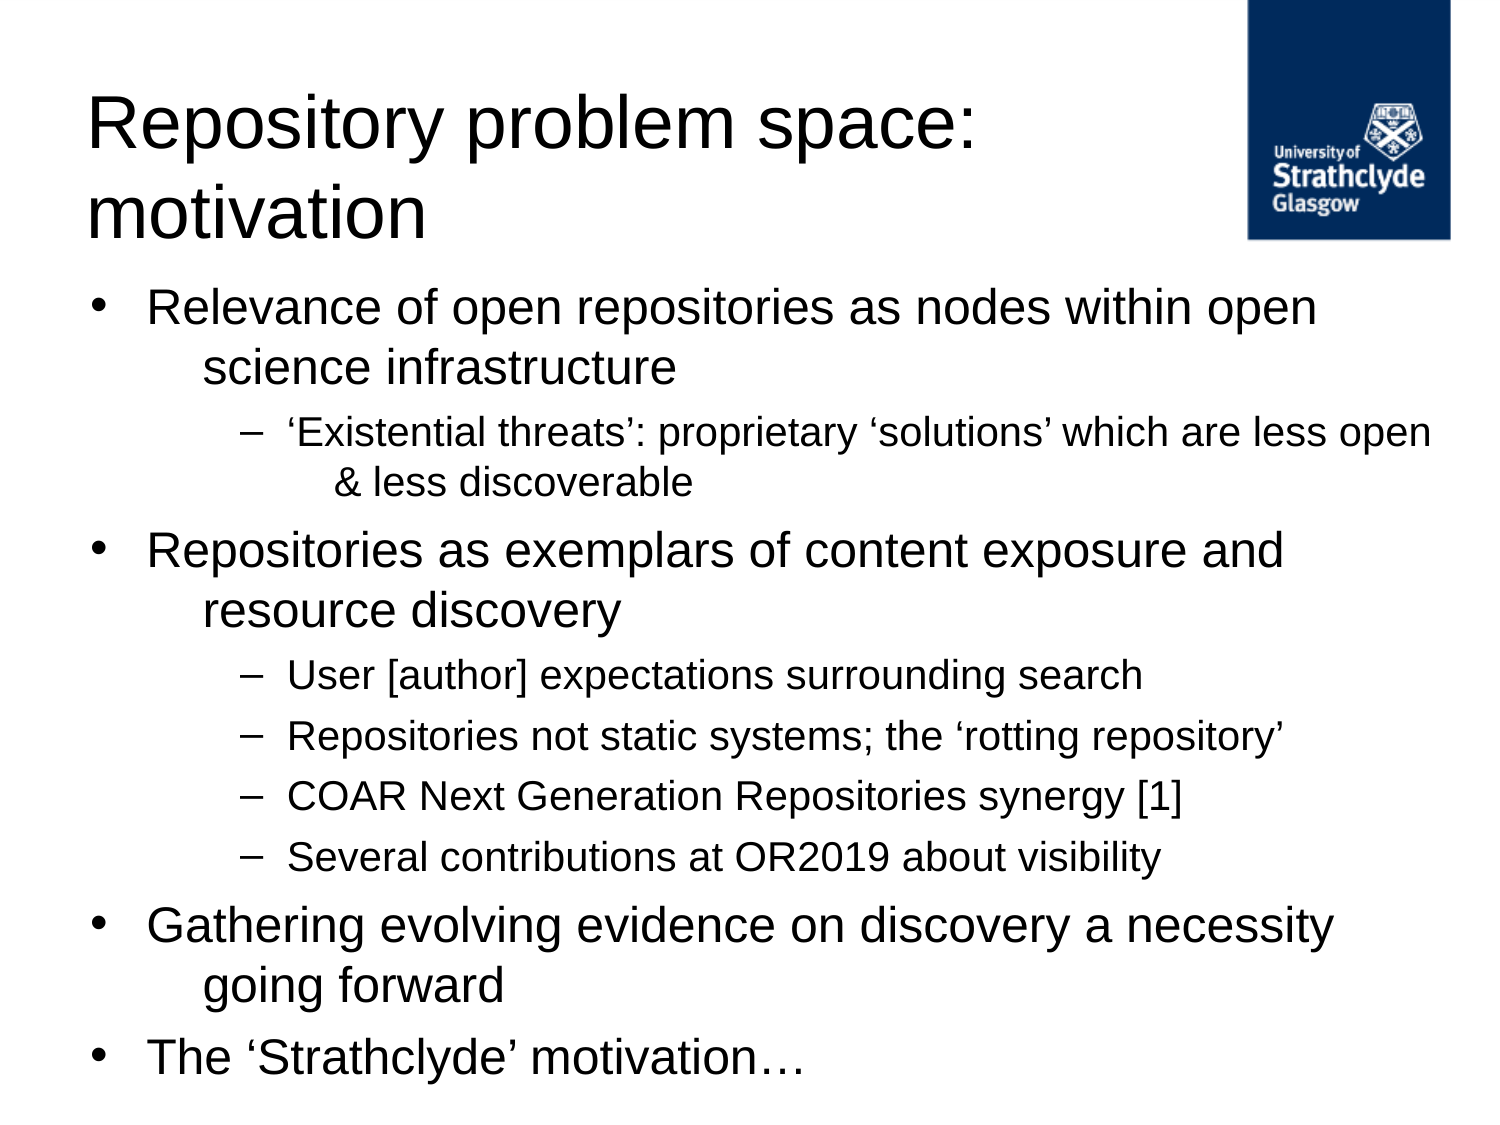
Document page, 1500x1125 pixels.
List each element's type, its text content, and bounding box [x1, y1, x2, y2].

list Relevance of open repositories as nodes within open science infrastructure ‘Existential threats’: proprietary ‘solutions’ which are less open & less discoverable Repositories as exemplars of content exposure and resource discovery User [author] expectations surrounding search Repositories not static systems; the ‘rotting repository’ COAR Next Generation Repositories synergy [1] Several contributions at OR2019 about visibility Gathering evolving evidence on discovery a necessity going forward The ‘Strathclyde’ motivation… [75, 267, 1483, 1125]
title Repository problem space: motivation [71, 66, 1419, 185]
